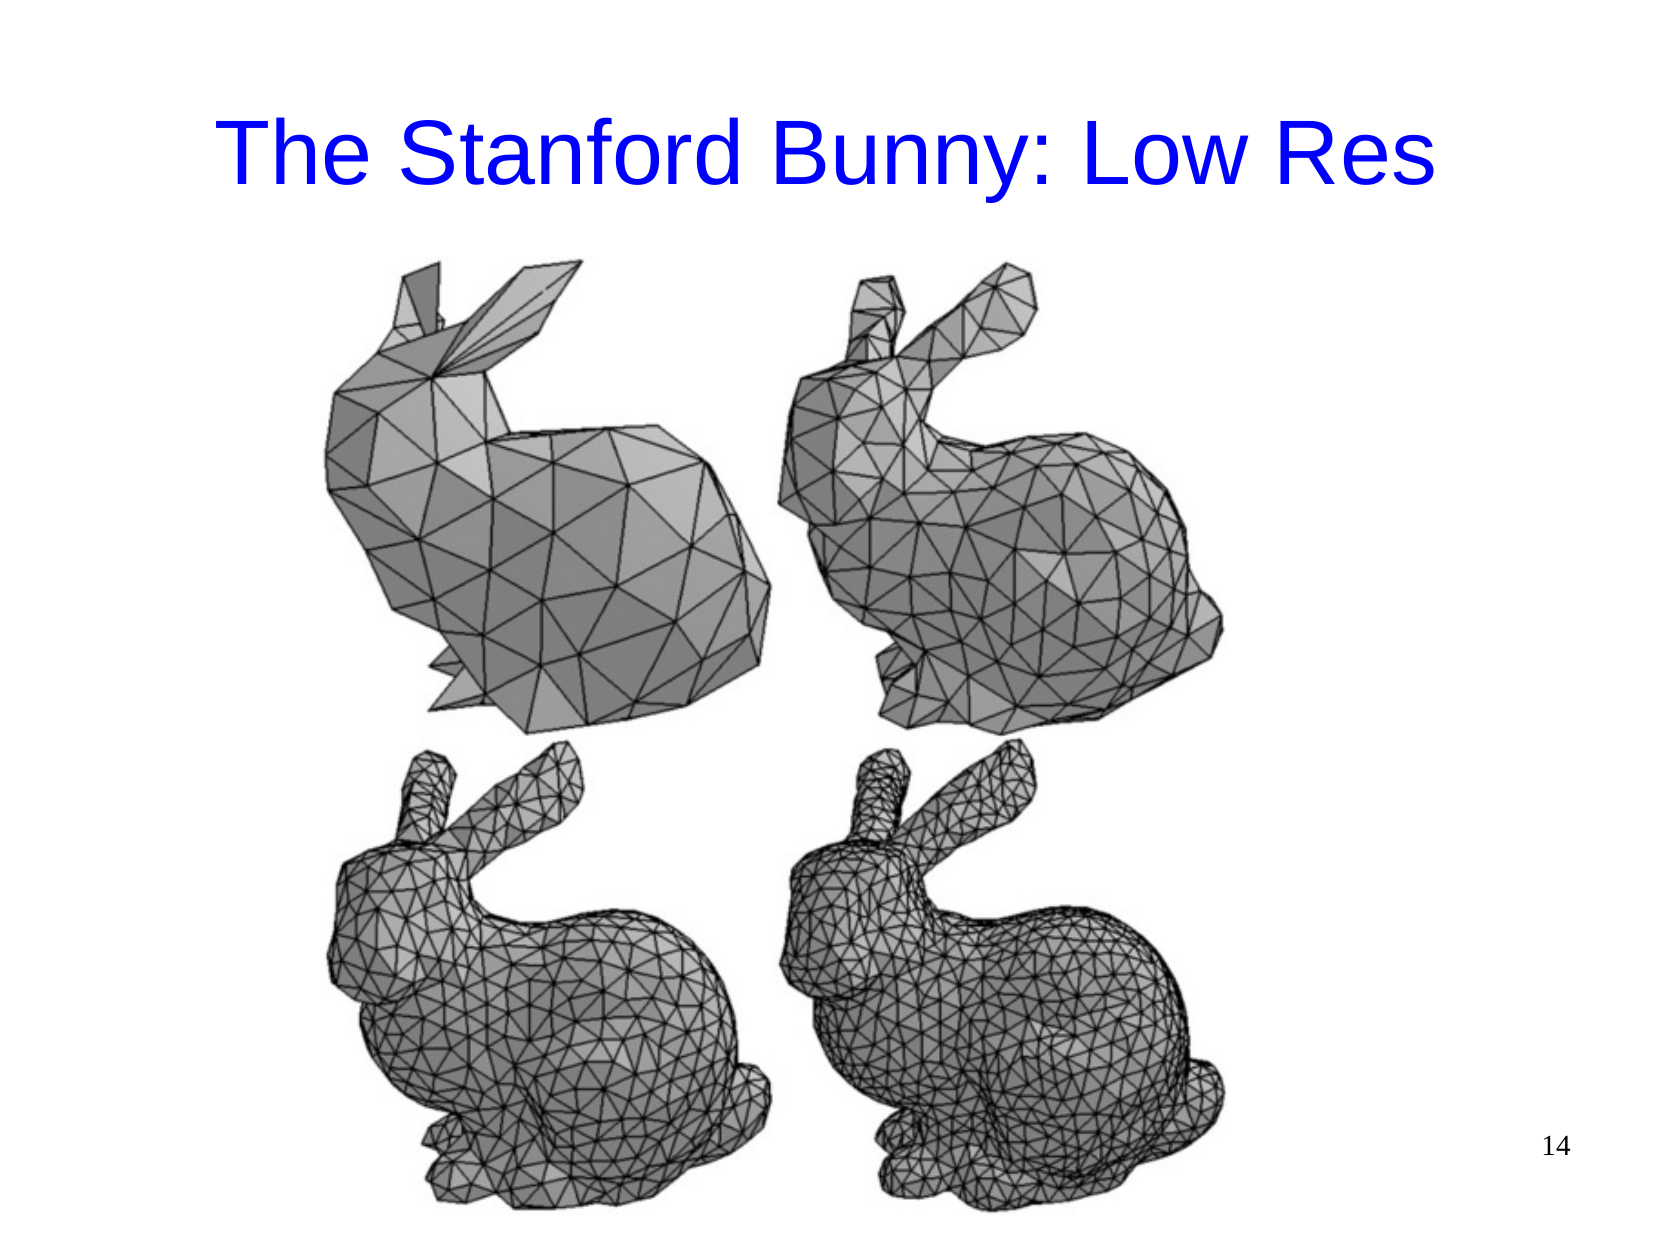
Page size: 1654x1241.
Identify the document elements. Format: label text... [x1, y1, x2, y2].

title The Stanford Bunny: Low Res [82, 49, 1571, 257]
picture [320, 256, 1229, 1216]
